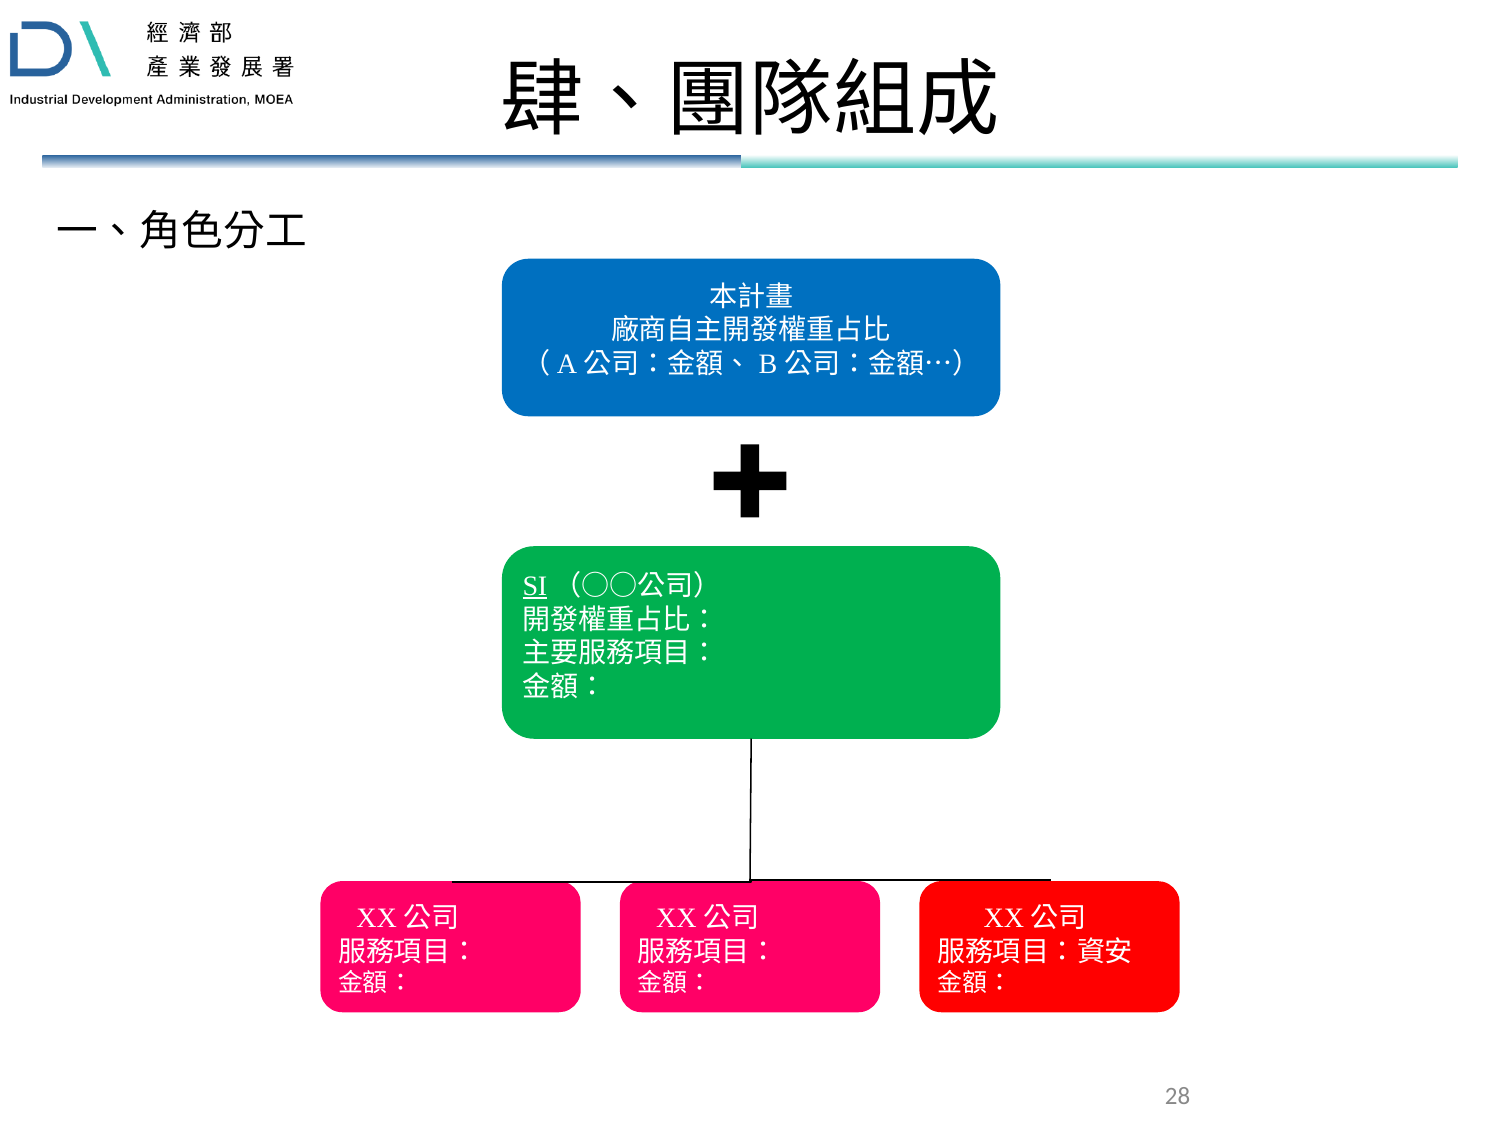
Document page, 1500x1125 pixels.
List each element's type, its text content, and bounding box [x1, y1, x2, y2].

text_box SI（○○公司） 開發權重占比： 主要服務項目： 金額： [501, 546, 1001, 739]
text_box XX公司 服務項目： 金額： [320, 881, 581, 1013]
text_box [713, 444, 787, 518]
text_box 一、角色分工 [41, 196, 1391, 261]
text_box XX公司 服務項目：資安 金額： [919, 881, 1180, 1013]
text_box 本計畫 廠商自主開發權重占比 （A公司：金額、B公司：金額…） [501, 258, 1001, 417]
text_box 28 [1149, 1065, 1500, 1125]
title 肆、團隊組成 [75, 19, 1426, 171]
text_box XX公司 服務項目： 金額： [619, 881, 881, 1013]
